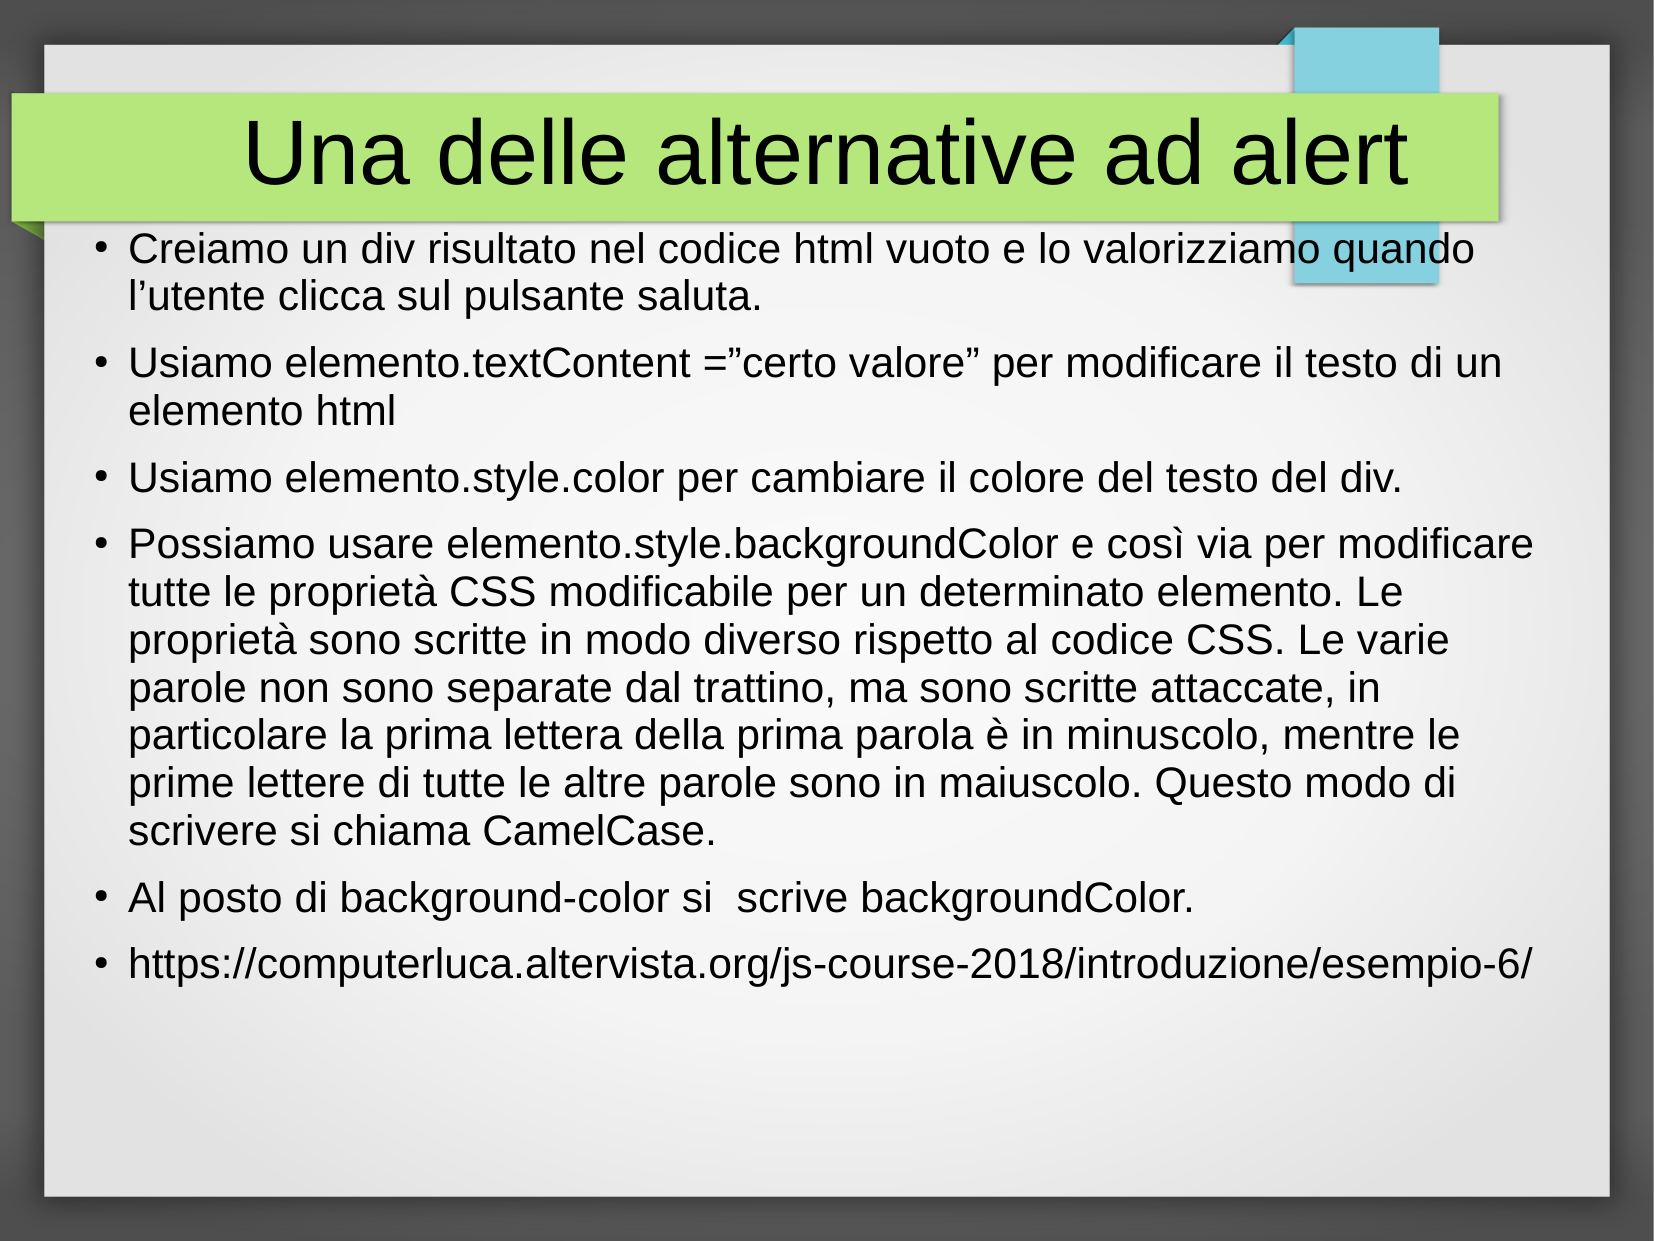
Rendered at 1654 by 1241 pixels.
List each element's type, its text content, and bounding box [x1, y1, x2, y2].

picture [0, 0, 1654, 1241]
title Una delle alternative ad alert [82, 49, 1571, 224]
list Creiamo un div risultato nel codice html vuoto e lo valorizziamo quando l’utente clicca sul pulsante saluta. Usiamo elemento.textContent =”certo valore” per modificare il testo di un elemento html Usiamo elemento.style.color per cambiare il colore del testo del div. Possiamo usare elemento.style.backgroundColor e così via per modificare tutte le proprietà CSS modificabile per un determinato elemento. Le proprietà sono scritte in modo diverso rispetto al codice CSS. Le varie parole non sono separate dal trattino, ma sono scritte attaccate, in particolare la prima lettera della prima parola è in minuscolo, mentre le prime lettere di tutte le altre parole sono in maiuscolo. Questo modo di scrivere si chiama CamelCase. Al posto di background-color si scrive backgroundColor. https://computerluca.altervista.org/js-course-2018/introduzione/esempio-6/ [82, 224, 1571, 1010]
